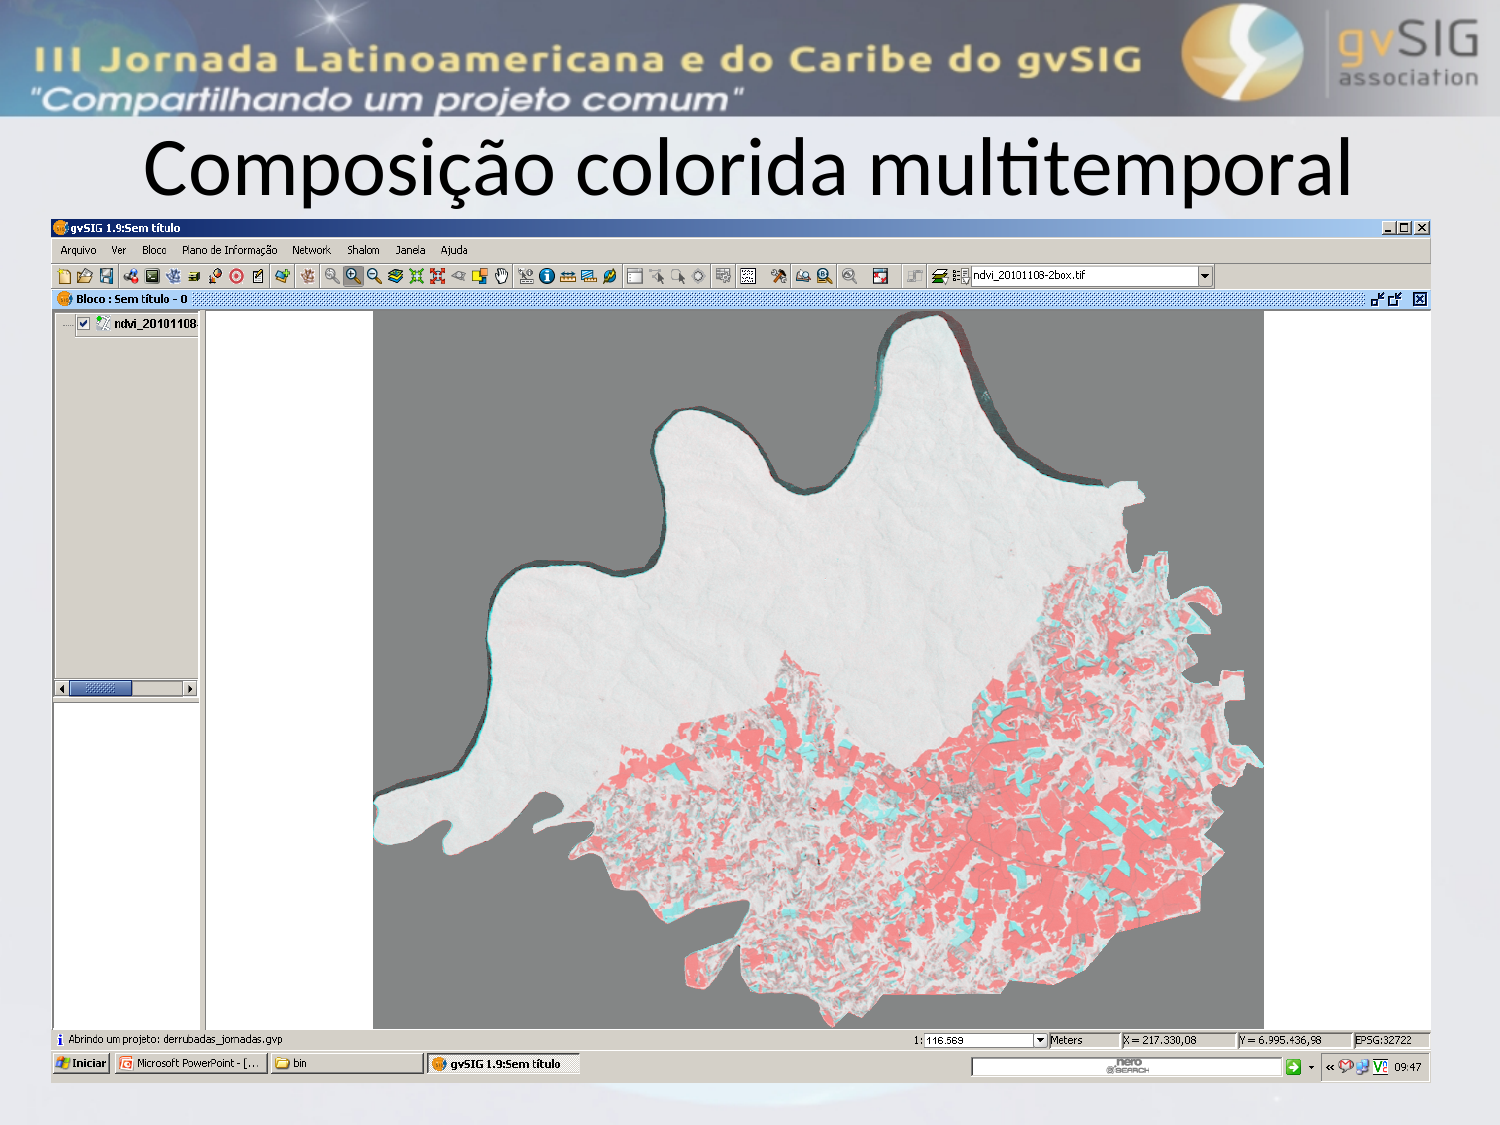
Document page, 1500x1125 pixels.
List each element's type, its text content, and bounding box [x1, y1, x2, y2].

picture [0, 0, 1500, 1125]
text_box [51, 220, 1431, 1083]
title Composição colorida multitemporal [75, 54, 1426, 270]
